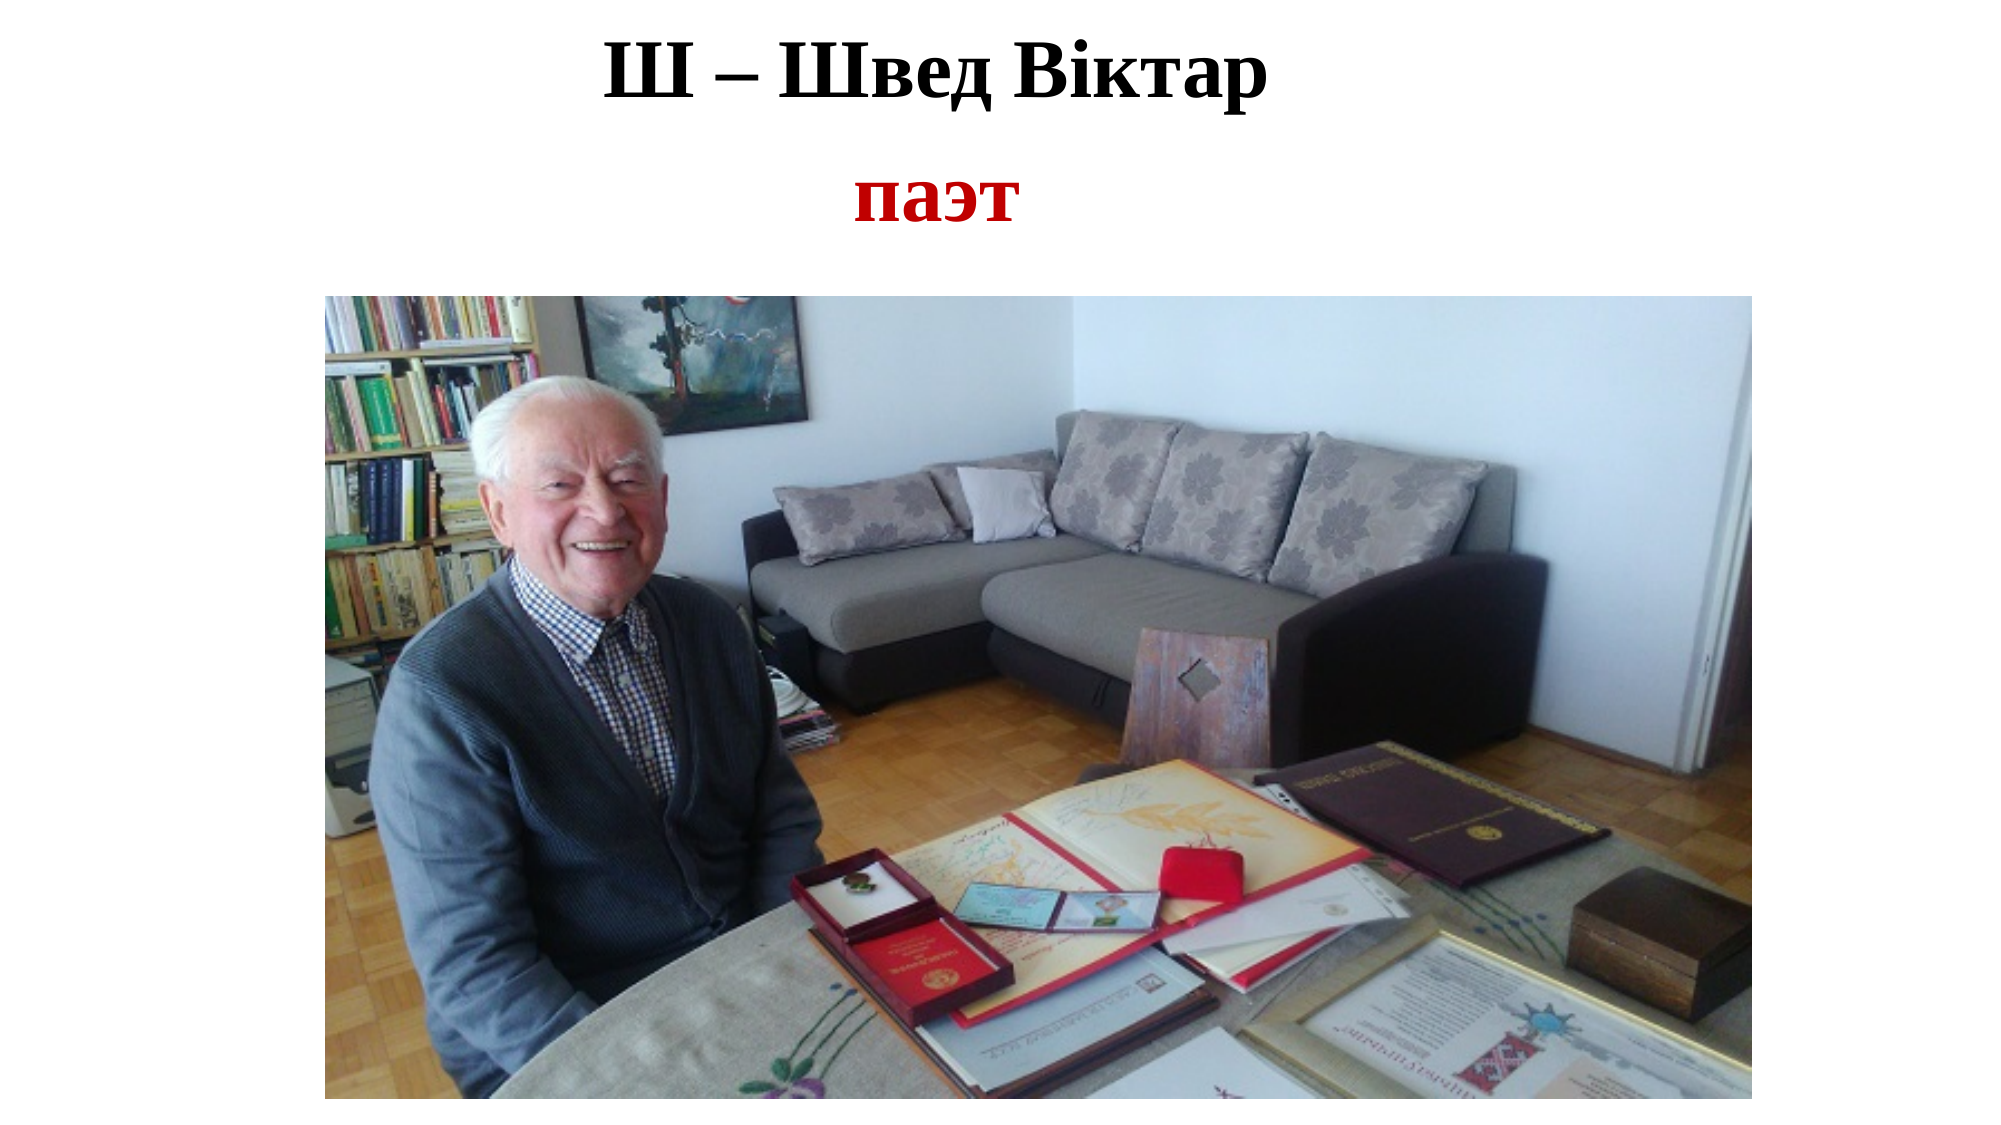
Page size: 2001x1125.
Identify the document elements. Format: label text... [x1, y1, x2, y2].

text_box Ш – Швед Віктар паэт [589, 0, 1286, 246]
picture [325, 296, 1752, 1099]
